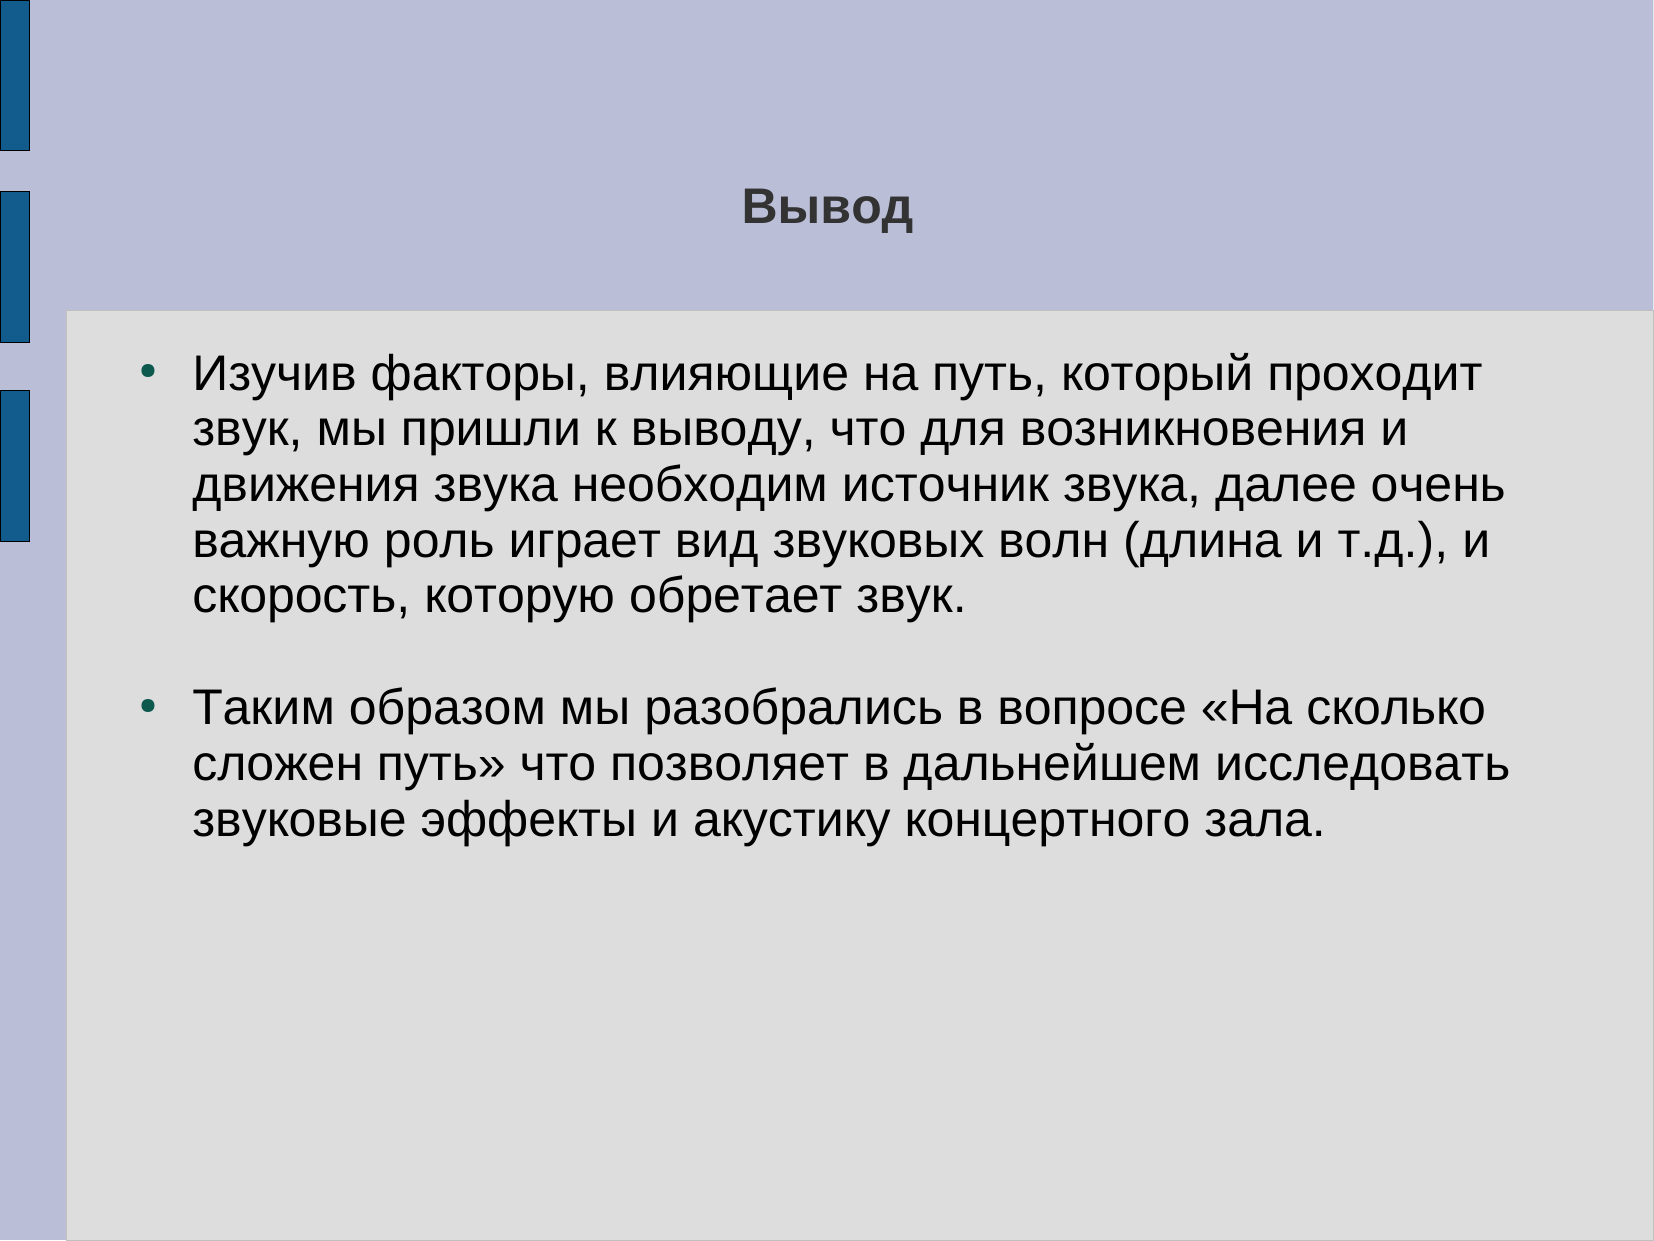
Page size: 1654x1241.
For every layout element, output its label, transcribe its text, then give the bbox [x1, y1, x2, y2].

list Изучив факторы, влияющие на путь, который проходит звук, мы пришли к выводу, что для возникновения и движения звука необходим источник звука, далее очень важную роль играет вид звуковых волн (длина и т.д.), и скорость, которую обретает звук. Таким образом мы разобрались в вопросе «На сколько сложен путь» что позволяет в дальнейшем исследовать звуковые эффекты и акустику концертного зала. [121, 344, 1534, 1127]
title Вывод [121, 102, 1534, 310]
